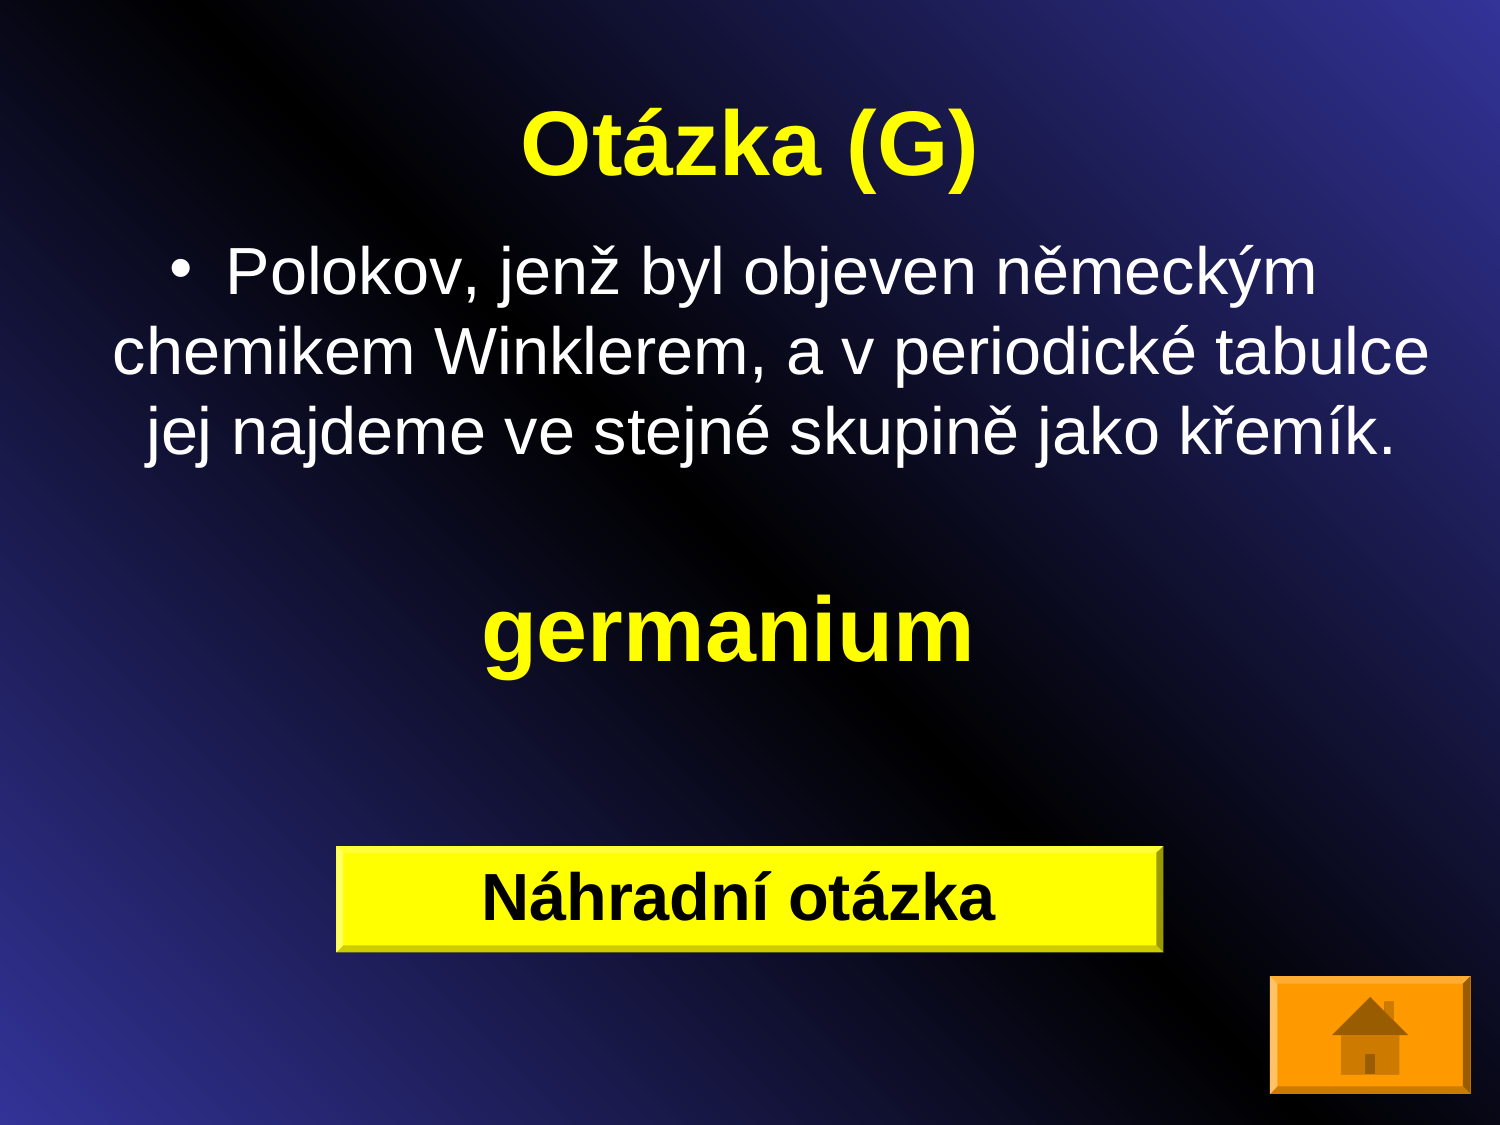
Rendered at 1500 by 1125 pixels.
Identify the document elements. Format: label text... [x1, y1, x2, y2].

text_box Náhradní otázka [466, 846, 1022, 942]
list Polokov, jenž byl objeven německým chemikem Winklerem, a v periodické tabulce jej najdeme ve stejné skupině jako křemík. [29, 220, 1459, 504]
text_box germanium [466, 562, 1010, 688]
title Otázka (G) [75, 45, 1426, 220]
text_box [1271, 976, 1471, 1094]
text_box [337, 846, 1164, 953]
